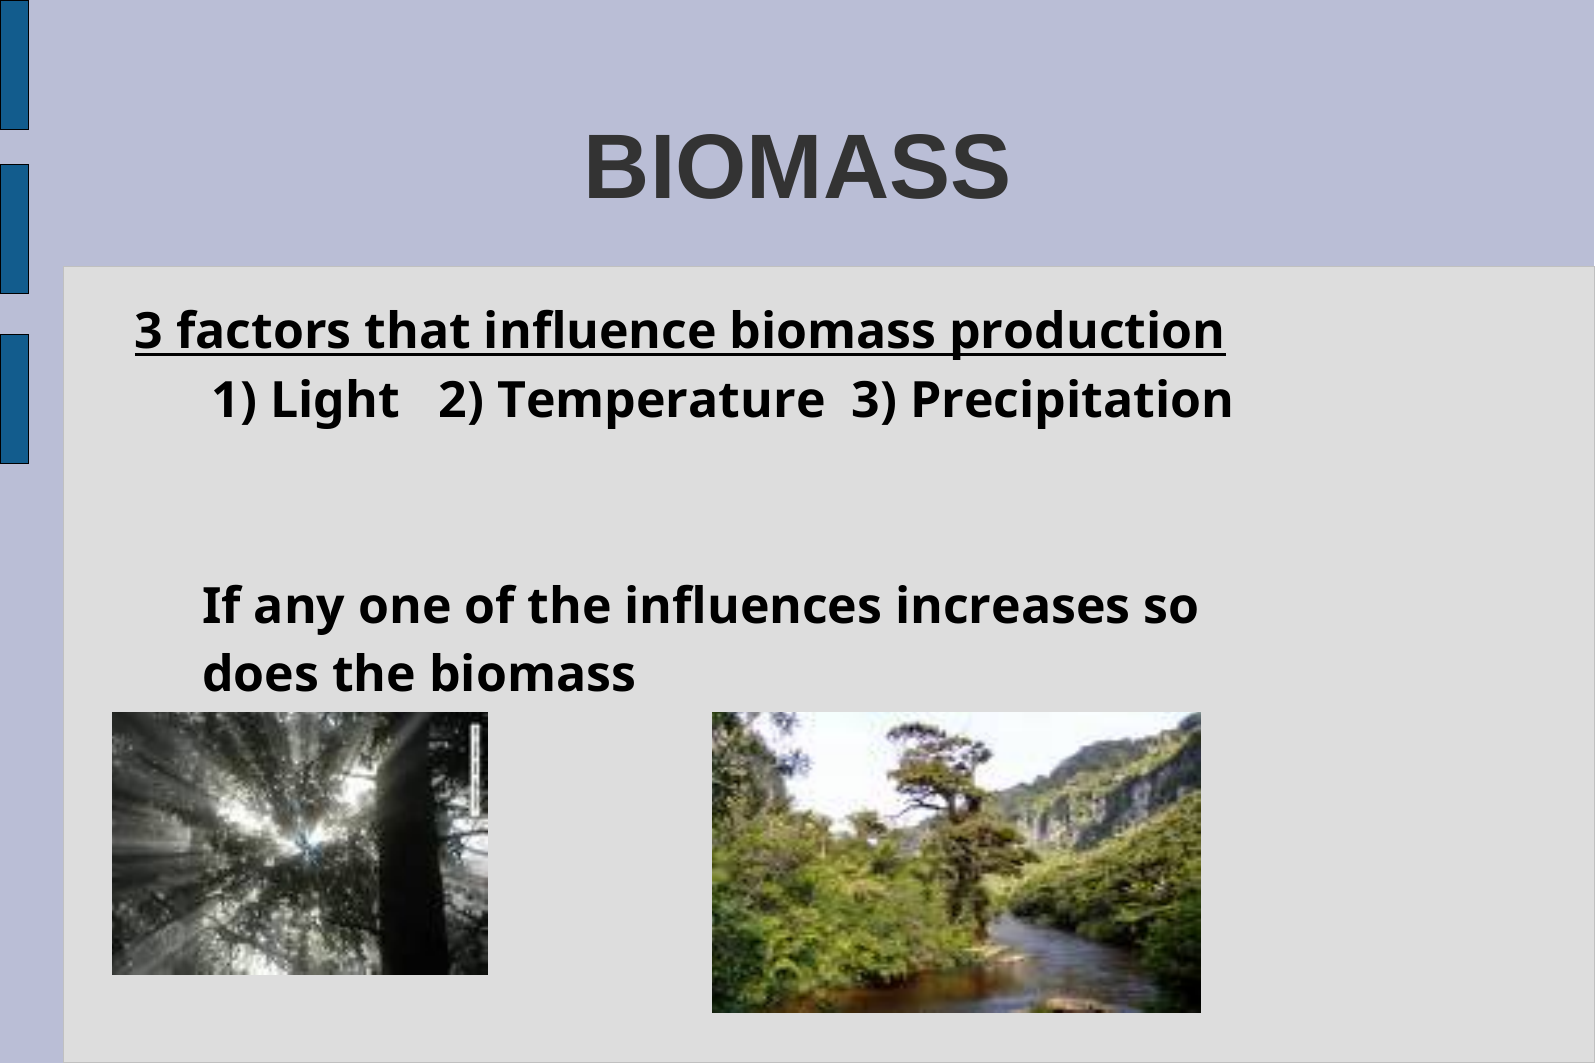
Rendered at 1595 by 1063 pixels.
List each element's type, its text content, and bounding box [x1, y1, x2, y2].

text_box If any one of the influences increases so does the biomass [187, 562, 1313, 717]
picture [112, 712, 488, 976]
list 3 factors that influence biomass production 1) Light 2) Temperature 3) Precipitation [117, 295, 1479, 526]
picture [712, 712, 1201, 1013]
title BIOMASS [117, 78, 1479, 256]
